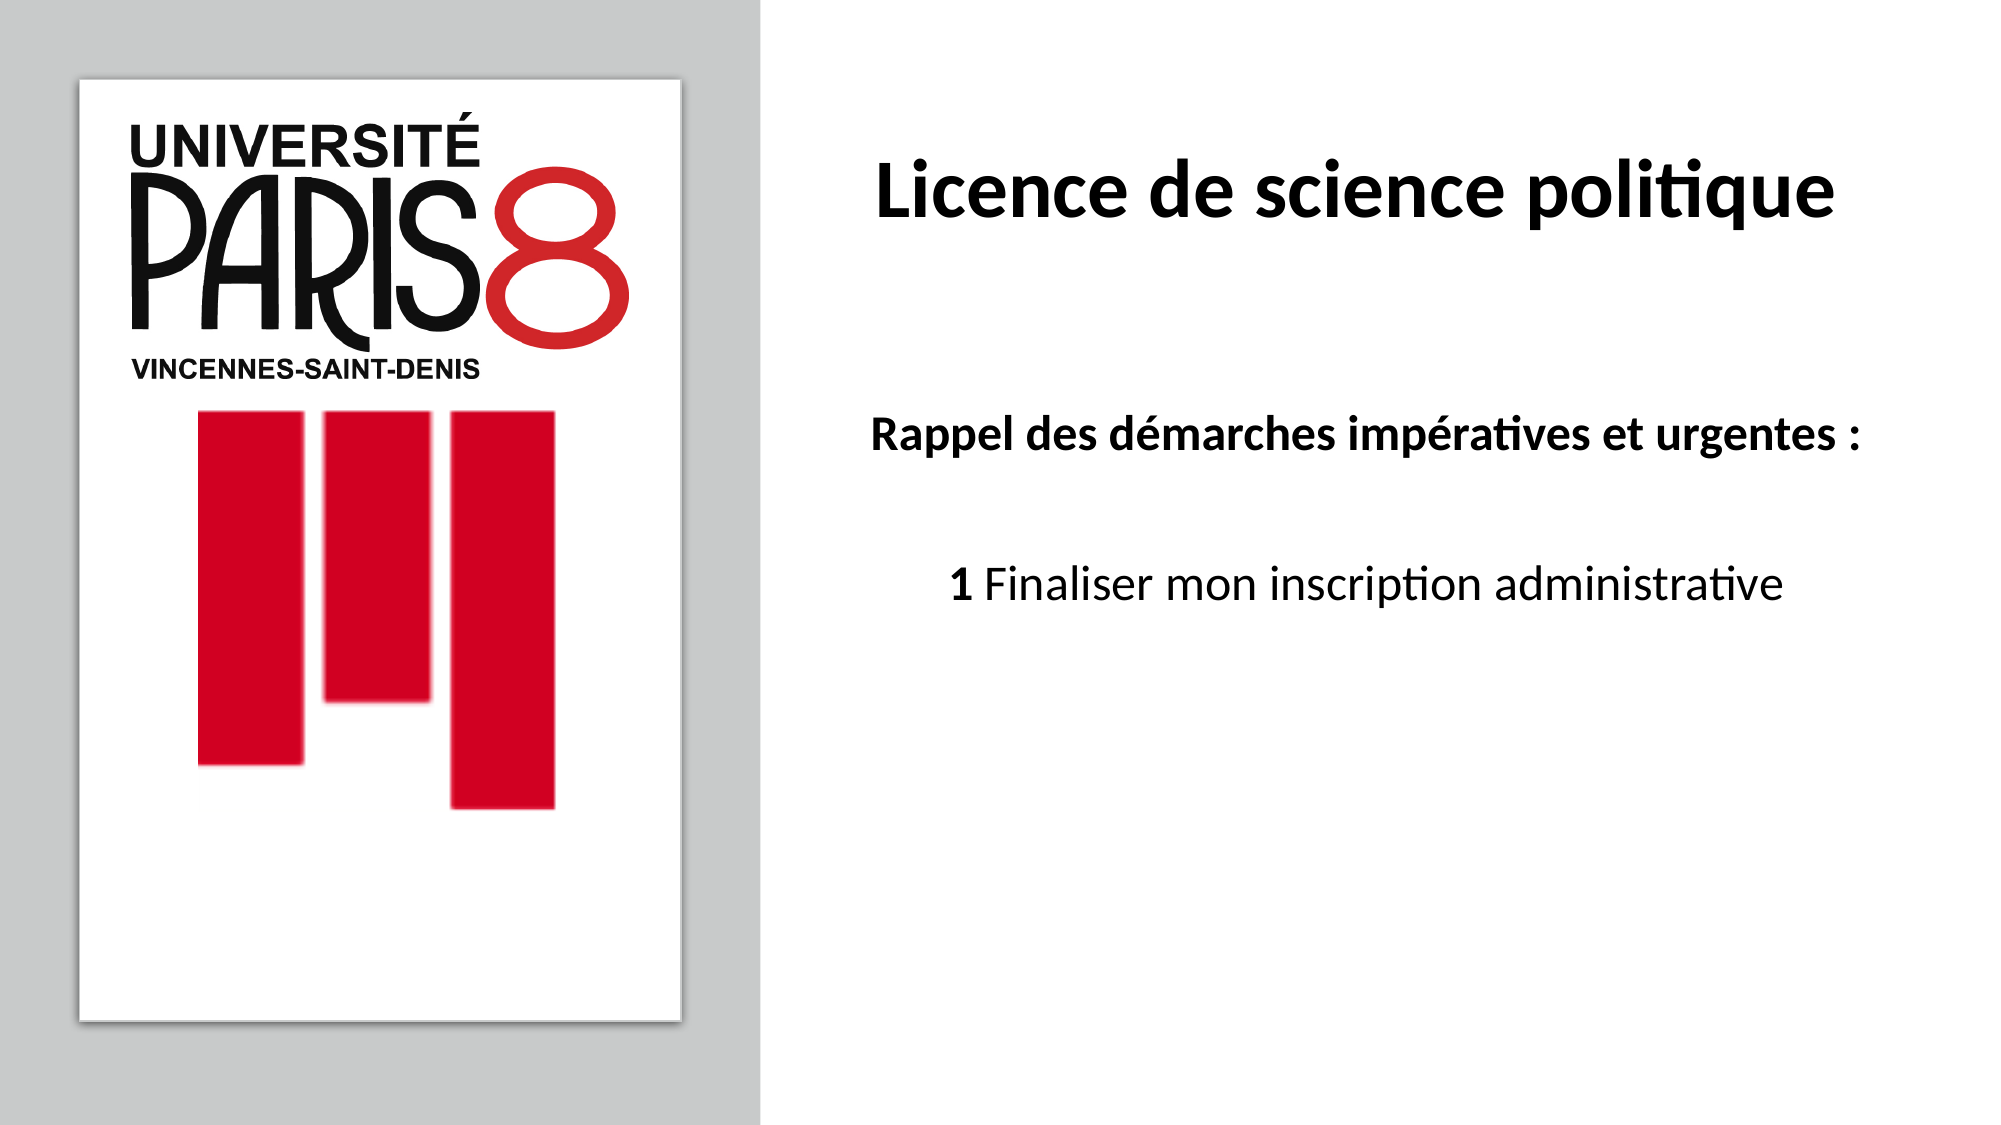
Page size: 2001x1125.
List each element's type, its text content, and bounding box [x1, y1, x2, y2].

picture [131, 112, 629, 379]
list Rappel des démarches impératives et urgentes : 1 Finaliser mon inscription administrative [839, 399, 1893, 1021]
text_box [0, 0, 761, 1125]
title Licence de science politique [839, 103, 1893, 379]
picture [198, 409, 563, 816]
